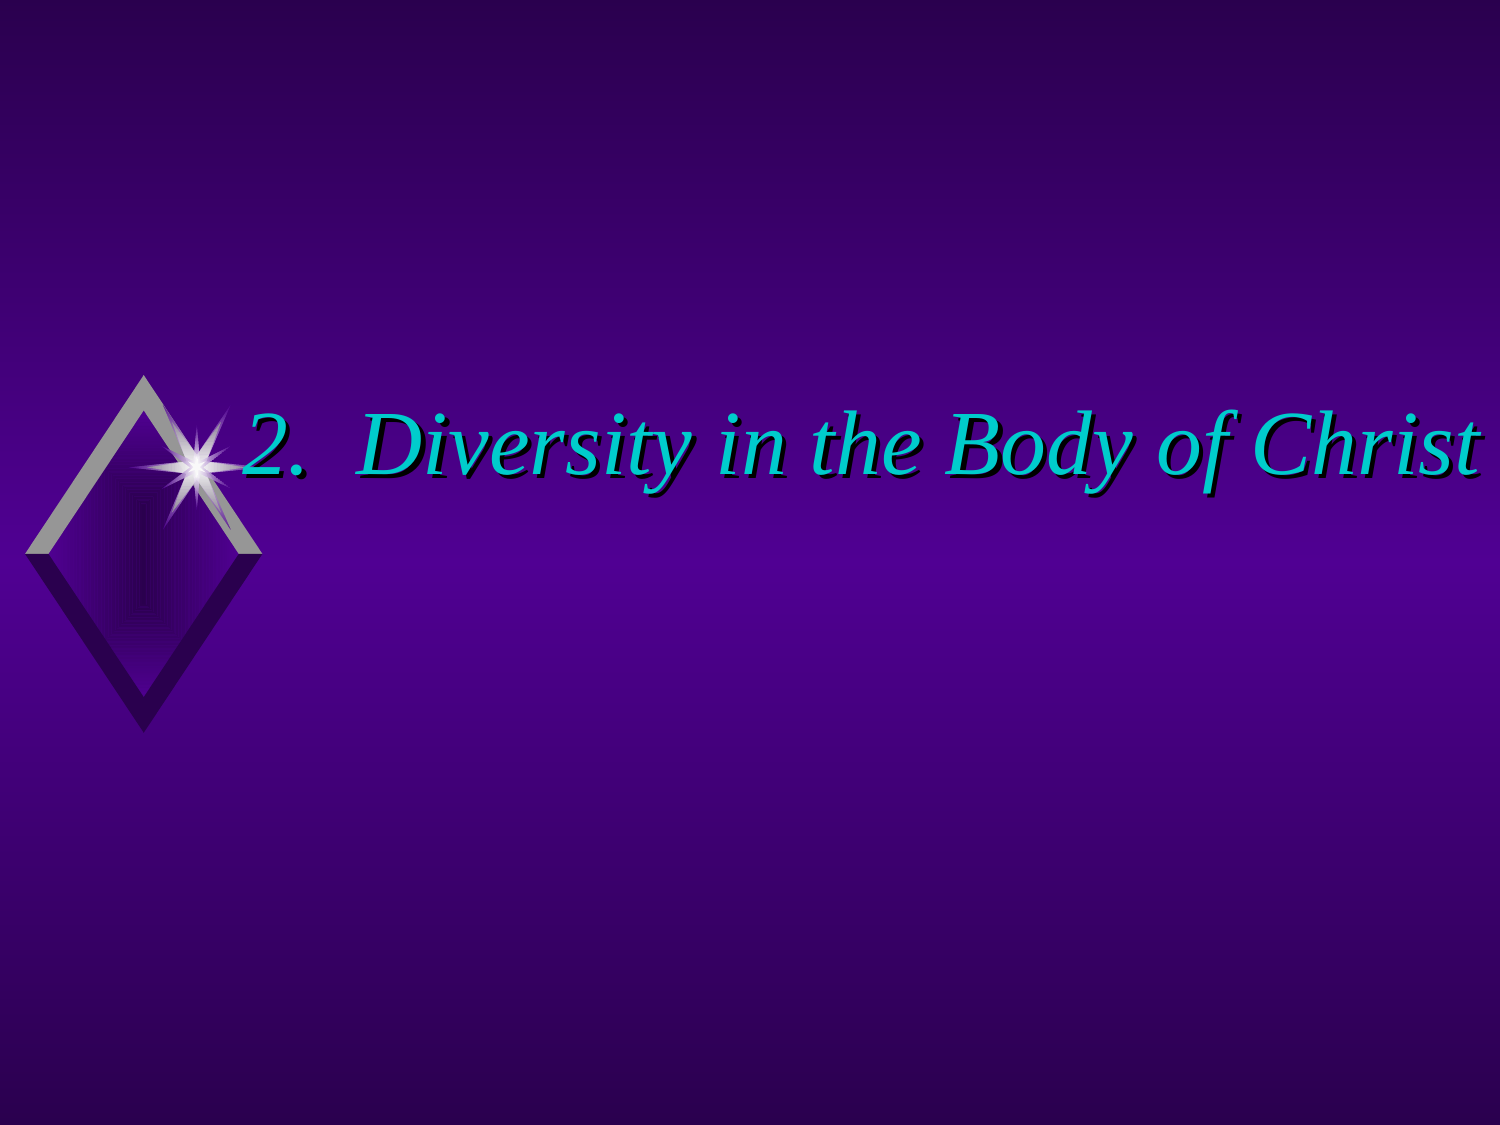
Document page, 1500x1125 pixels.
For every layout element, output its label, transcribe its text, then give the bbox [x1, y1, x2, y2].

title 2. Diversity in the Body of Christ [224, 349, 1500, 538]
